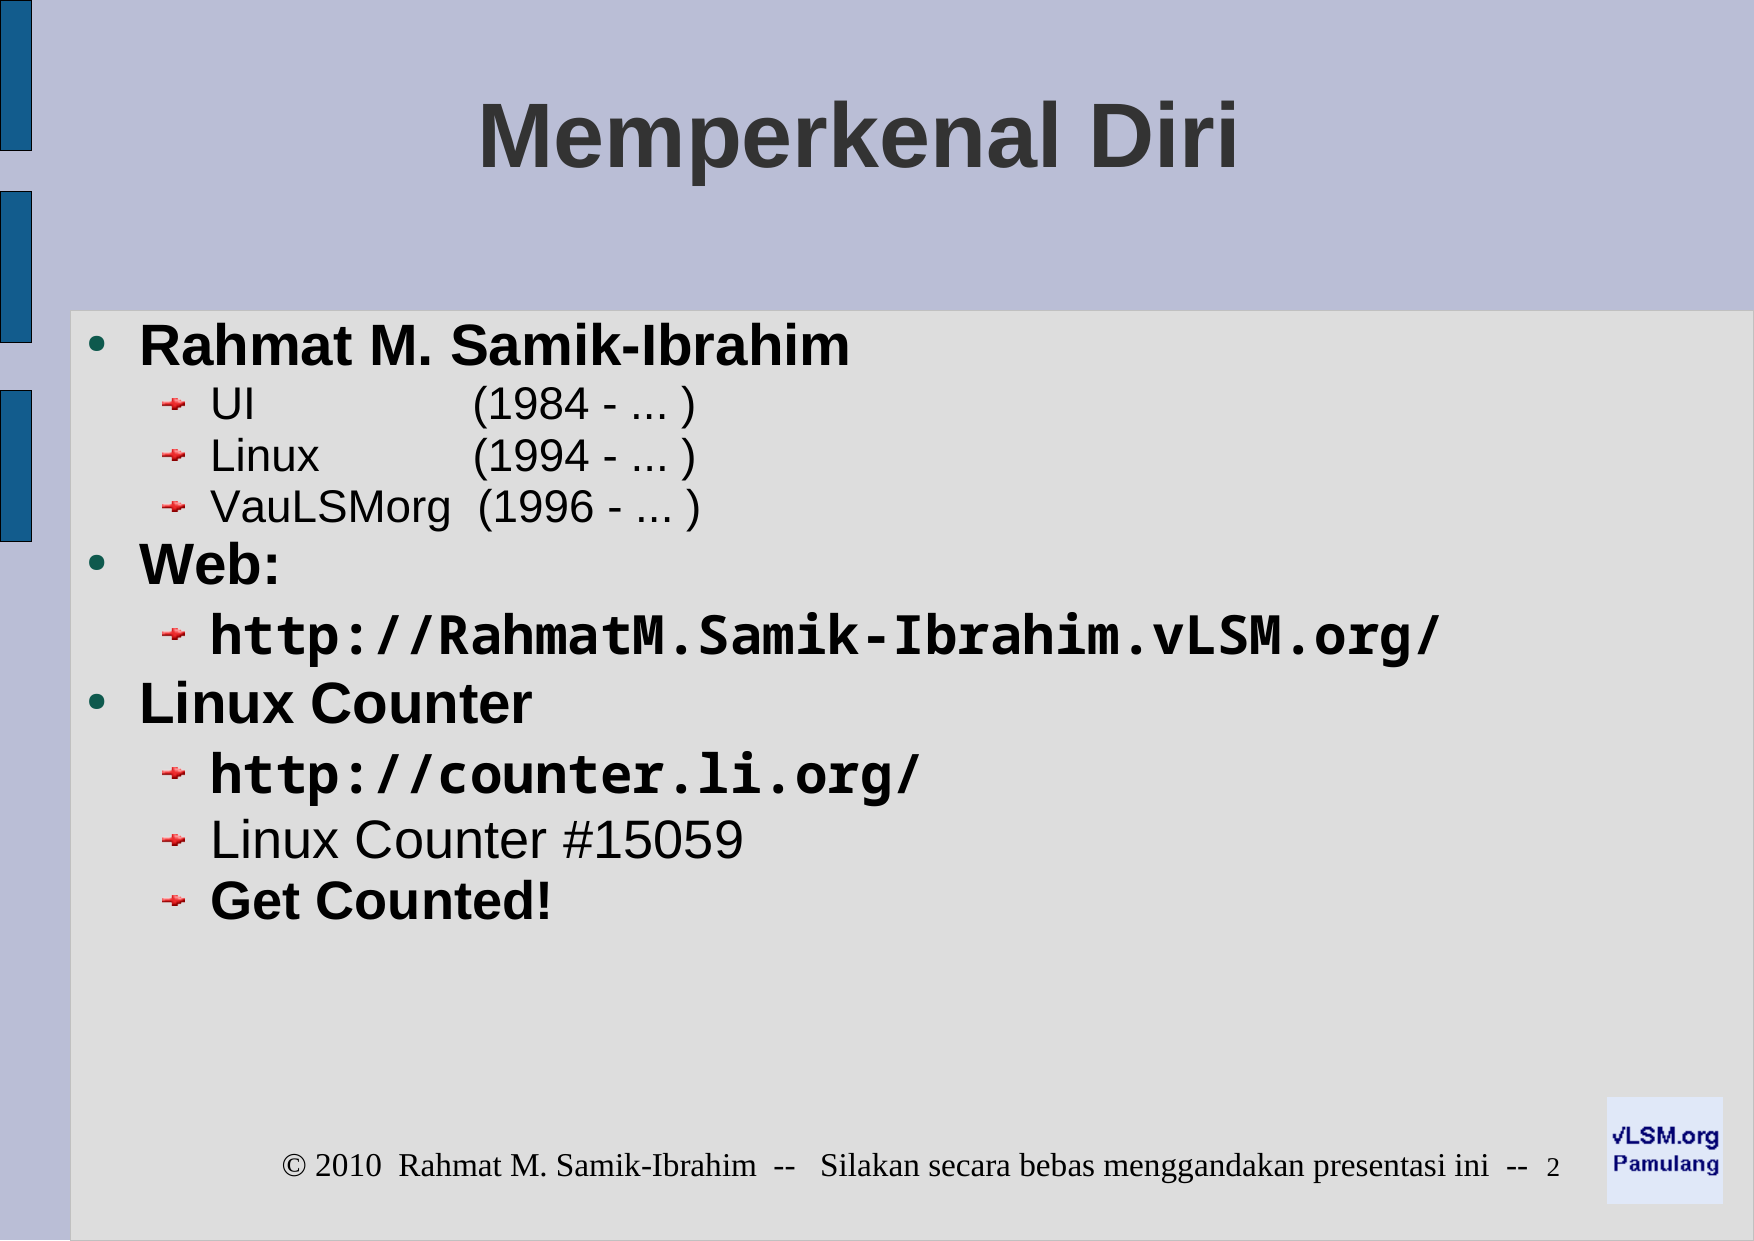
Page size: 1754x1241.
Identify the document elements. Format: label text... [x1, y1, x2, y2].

title Memperkenal Diri [75, 82, 1644, 190]
picture [1607, 1097, 1723, 1204]
list Rahmat M. Samik-Ibrahim UI (1984 - ... ) Linux (1994 - ... ) VauLSMorg (1996 - ... ) Web: http://RahmatM.Samik-Ibrahim.vLSM.org/ Linux Counter http://counter.li.org/ Linux Counter #15059 Get Counted! [68, 313, 1633, 909]
